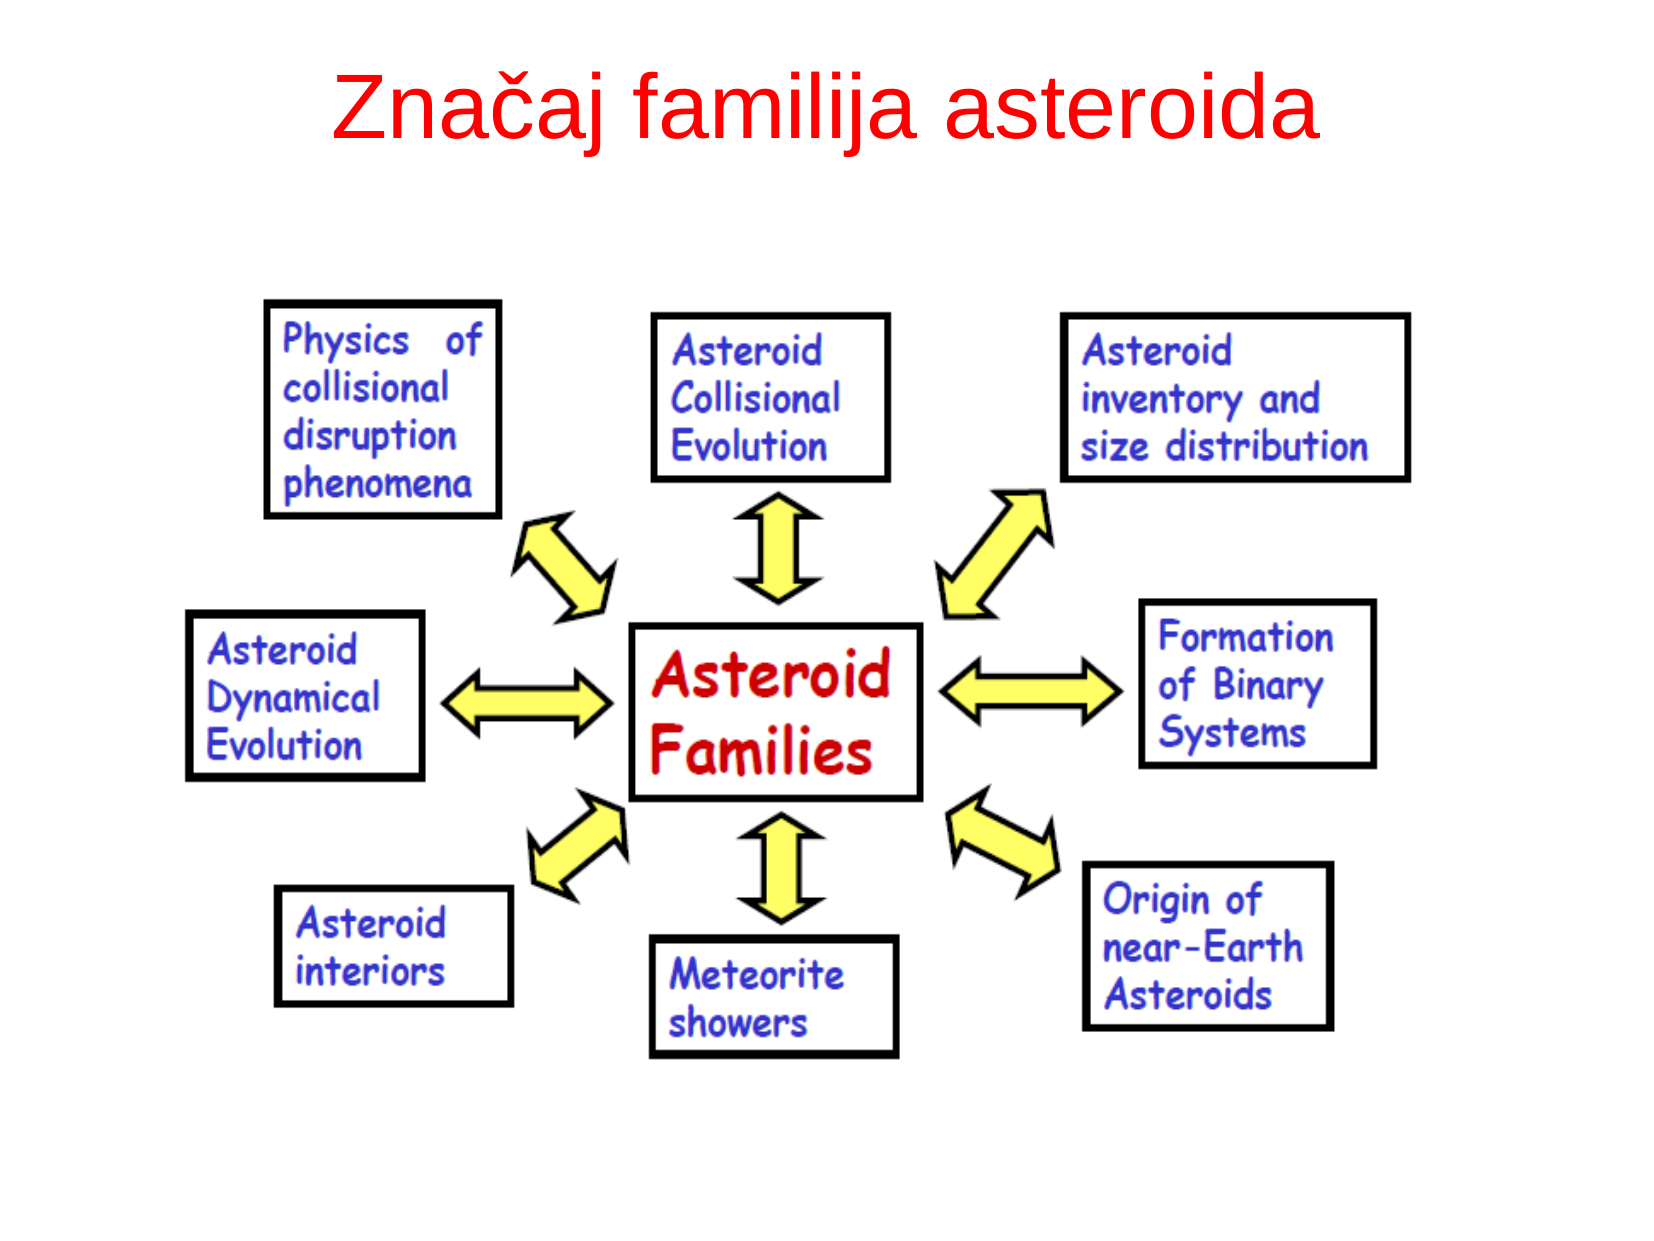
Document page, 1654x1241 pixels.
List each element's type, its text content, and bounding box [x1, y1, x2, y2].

picture [165, 263, 1461, 1066]
title Značaj familija asteroida [82, 49, 1571, 166]
